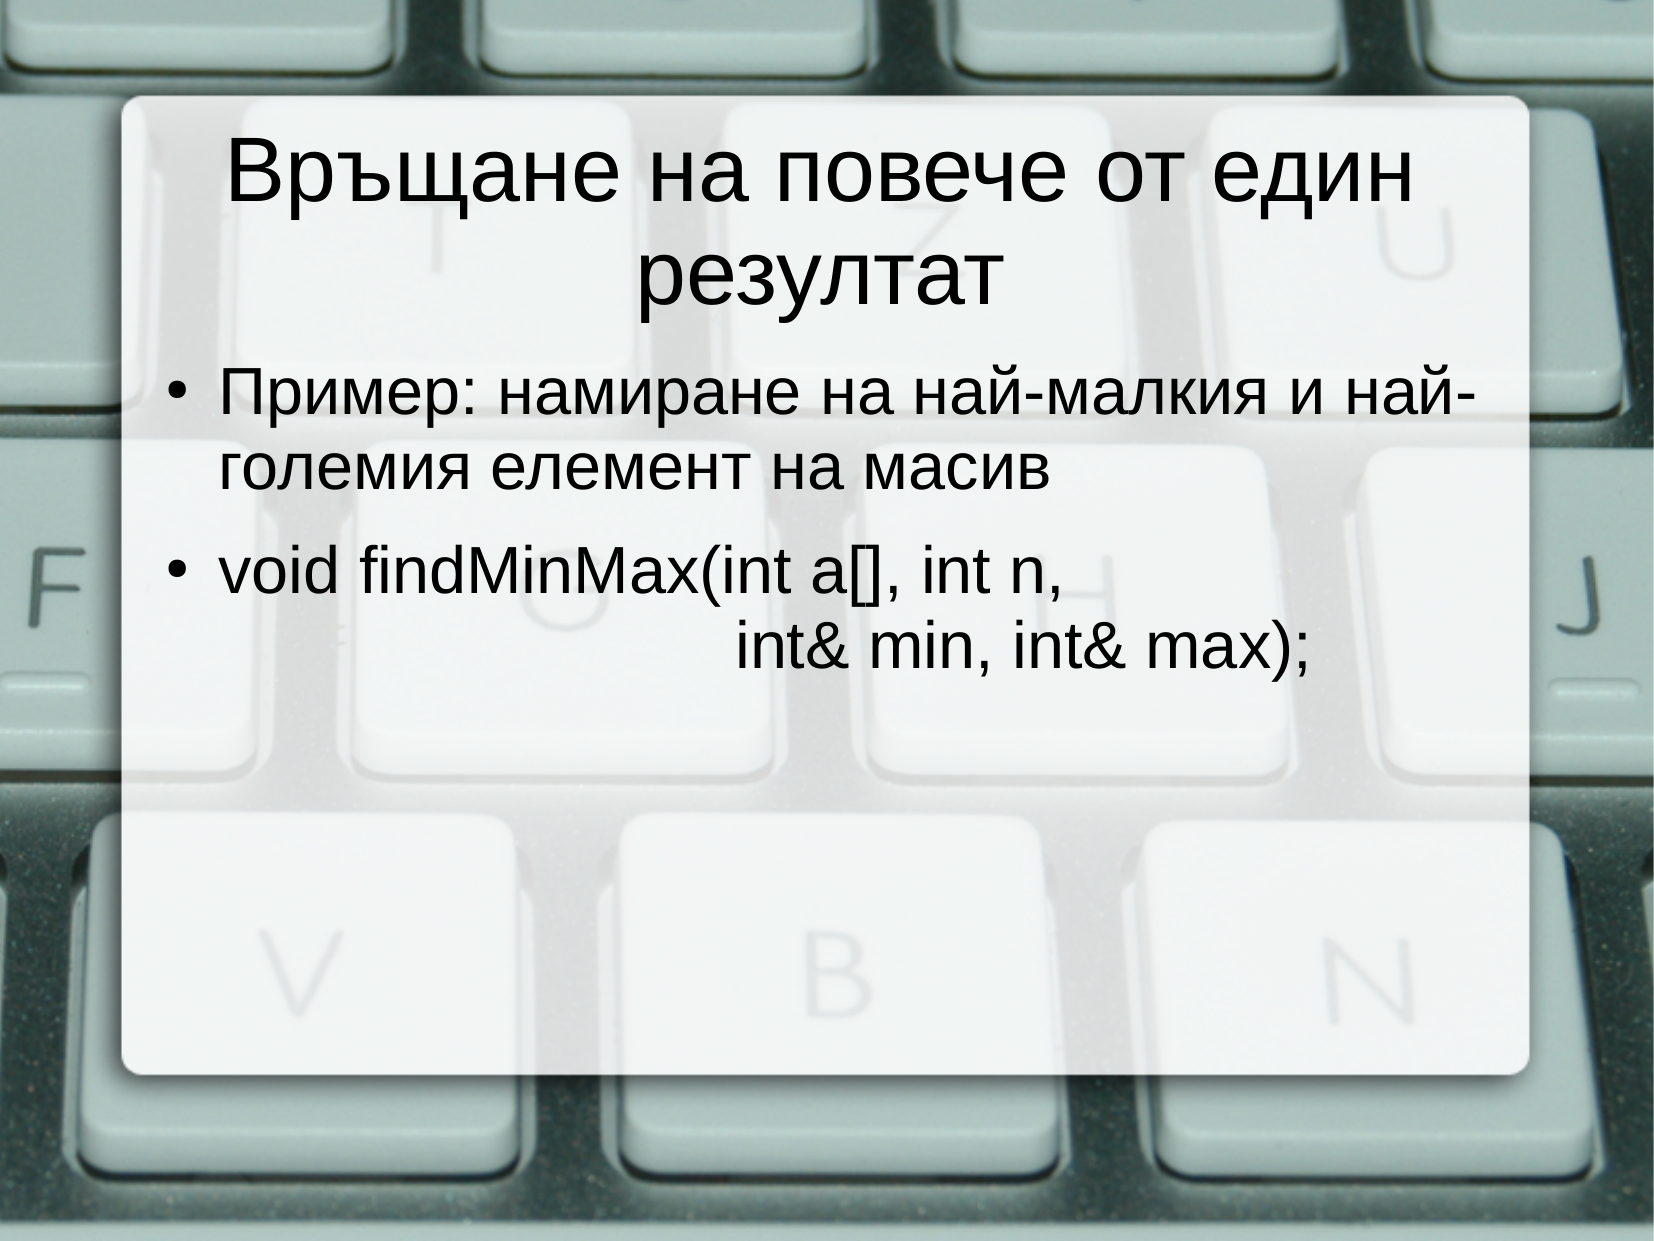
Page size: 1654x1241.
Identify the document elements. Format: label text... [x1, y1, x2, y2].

picture [0, 0, 1654, 1241]
title Връщане на повече от един резултат [135, 117, 1506, 325]
list Пример: намиране на най-малкия и най-големия елемент на масив void findMinMax(int a[], int n, int& min, int& max); [147, 354, 1506, 1074]
